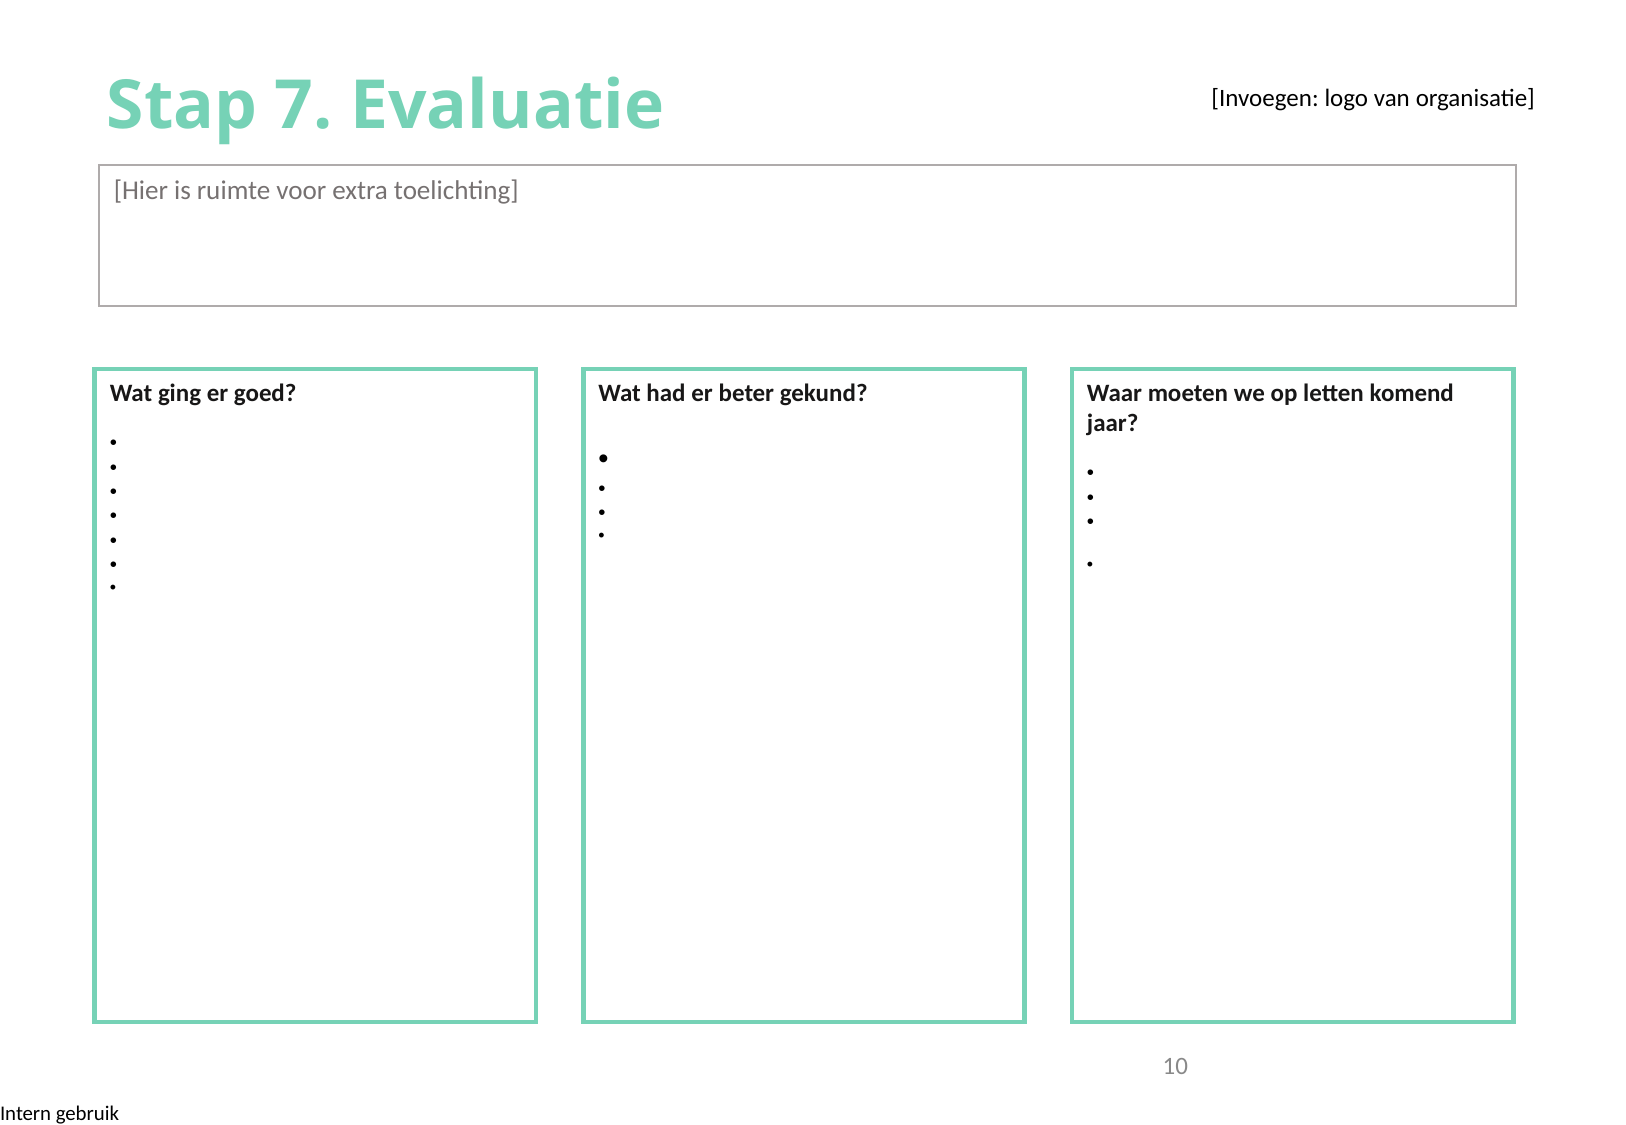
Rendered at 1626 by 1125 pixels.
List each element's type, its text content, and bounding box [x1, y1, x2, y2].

text_box Waar moeten we op letten komend jaar? [1072, 369, 1513, 1022]
text_box [Hier is ruimte voor extra toelichting] [99, 165, 1516, 306]
text_box [Invoegen: logo van organisatie] [1191, 44, 1556, 150]
text_box Wat had er beter gekund? [583, 369, 1025, 1022]
text_box Wat ging er goed? [95, 369, 536, 1022]
text_box 10 [1147, 1034, 1514, 1095]
text_box Stap 7. Evaluatie [94, 0, 1609, 150]
